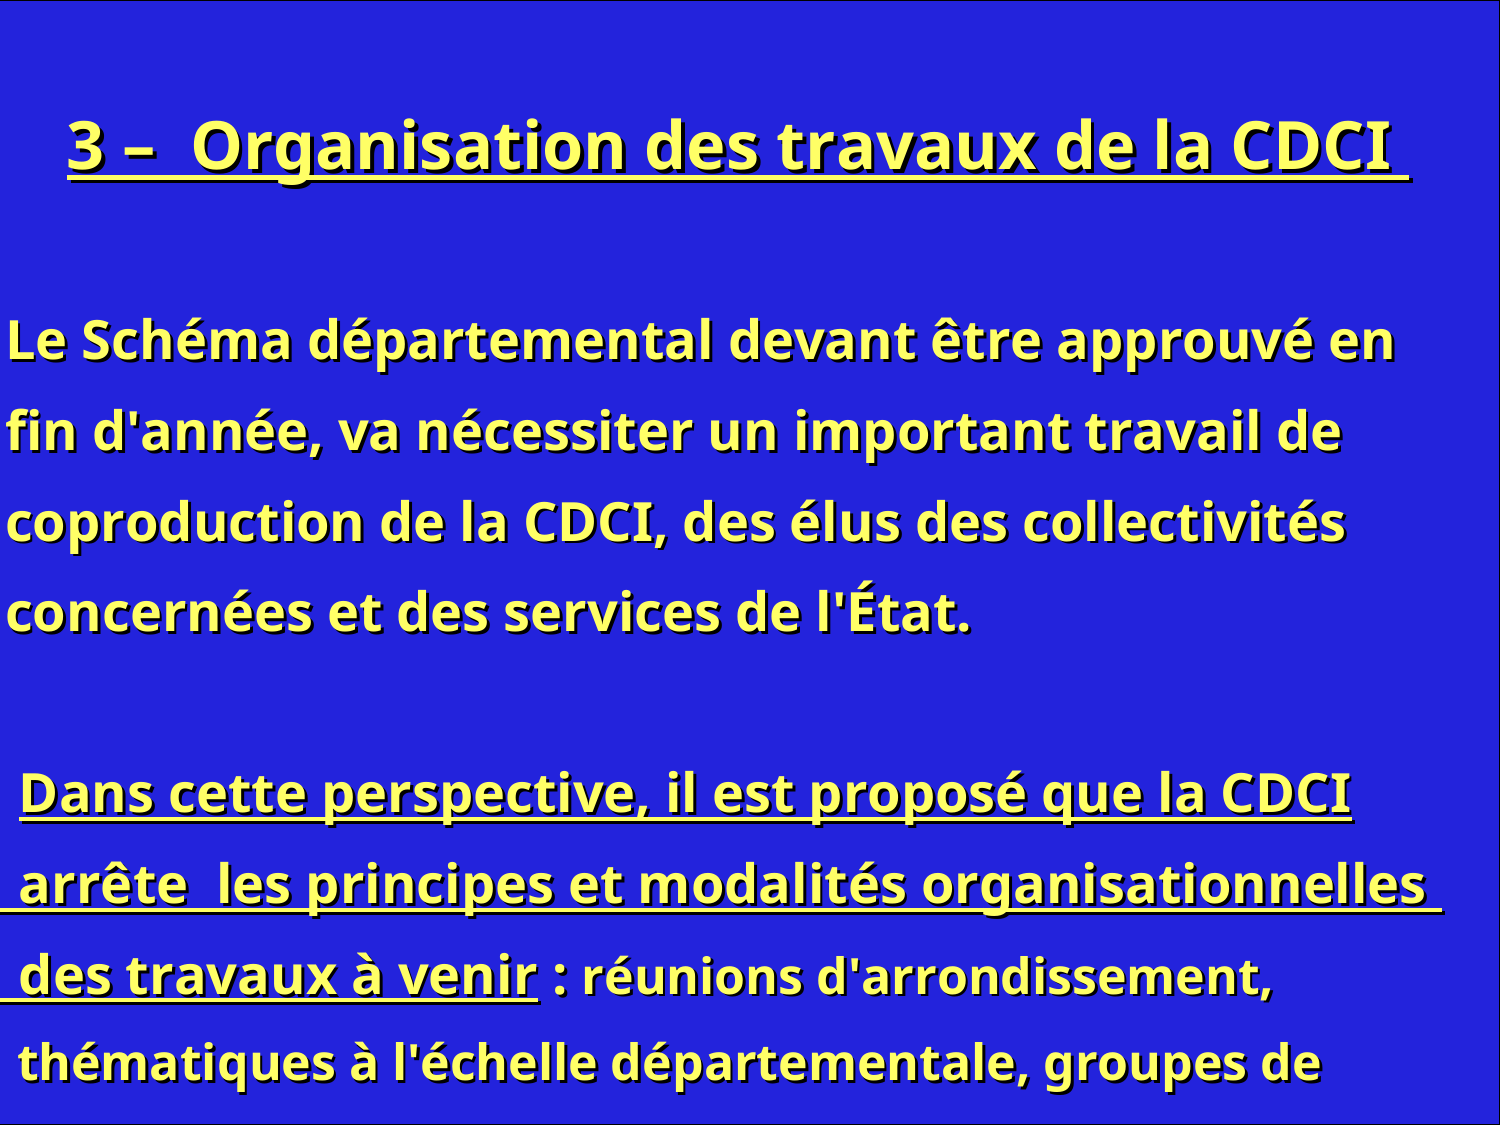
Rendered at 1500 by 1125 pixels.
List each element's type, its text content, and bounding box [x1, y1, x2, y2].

text_box 3 – Organisation des travaux de la CDCI Le Schéma départemental devant être approuvé en fin d'année, va nécessiter un important travail de coproduction de la CDCI, des élus des collectivités concernées et des services de l'État. Dans cette perspective, il est proposé que la CDCI arrête les principes et modalités organisationnelles des travaux à venir : réunions d'arrondissement, thématiques à l'échelle départementale, groupes de travail, composition, calendrier.... [0, 0, 1500, 1125]
